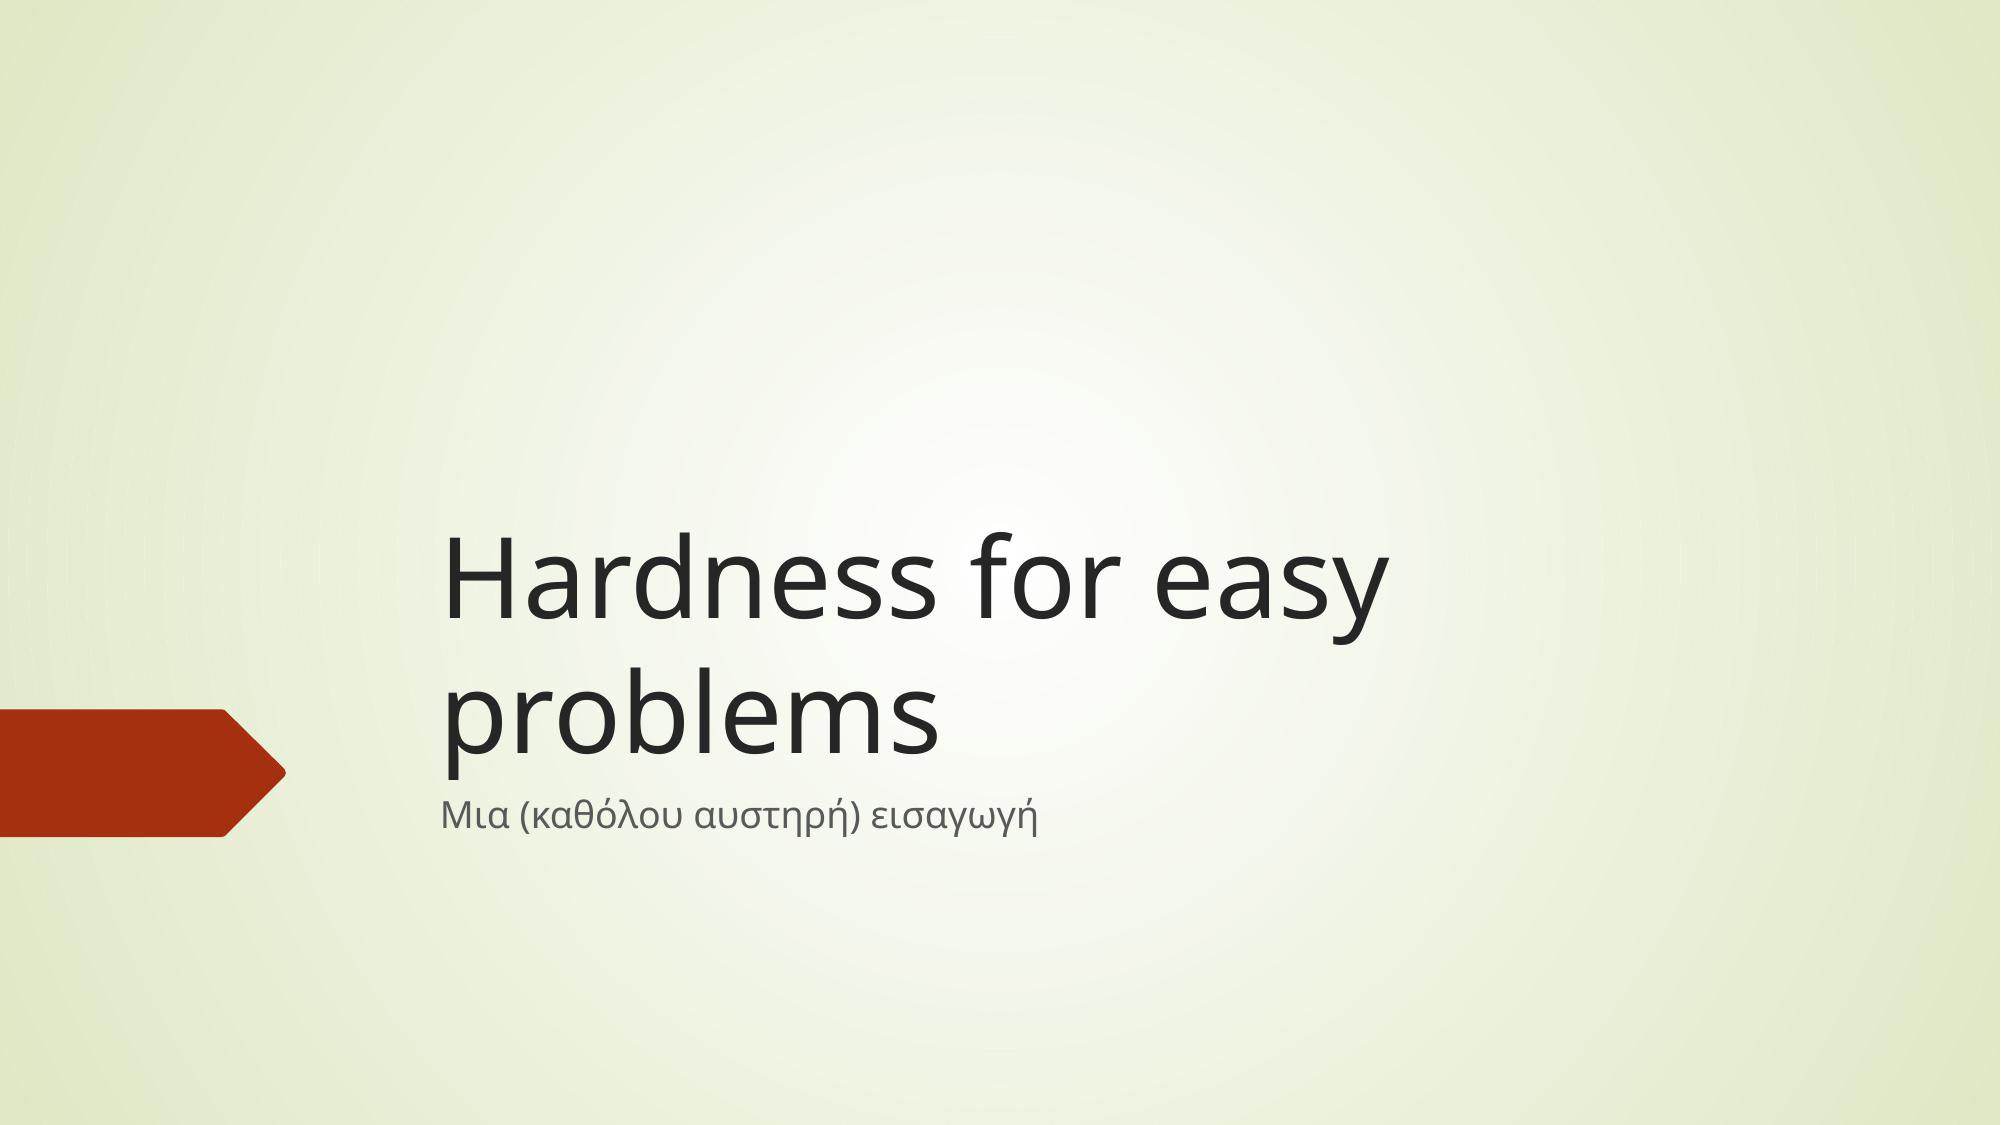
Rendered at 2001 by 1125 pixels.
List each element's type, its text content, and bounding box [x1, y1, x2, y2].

title Hardness for easy problems [424, 412, 1888, 783]
subtitle Μια (καθόλου αυστηρή) εισαγωγή [424, 783, 1888, 969]
